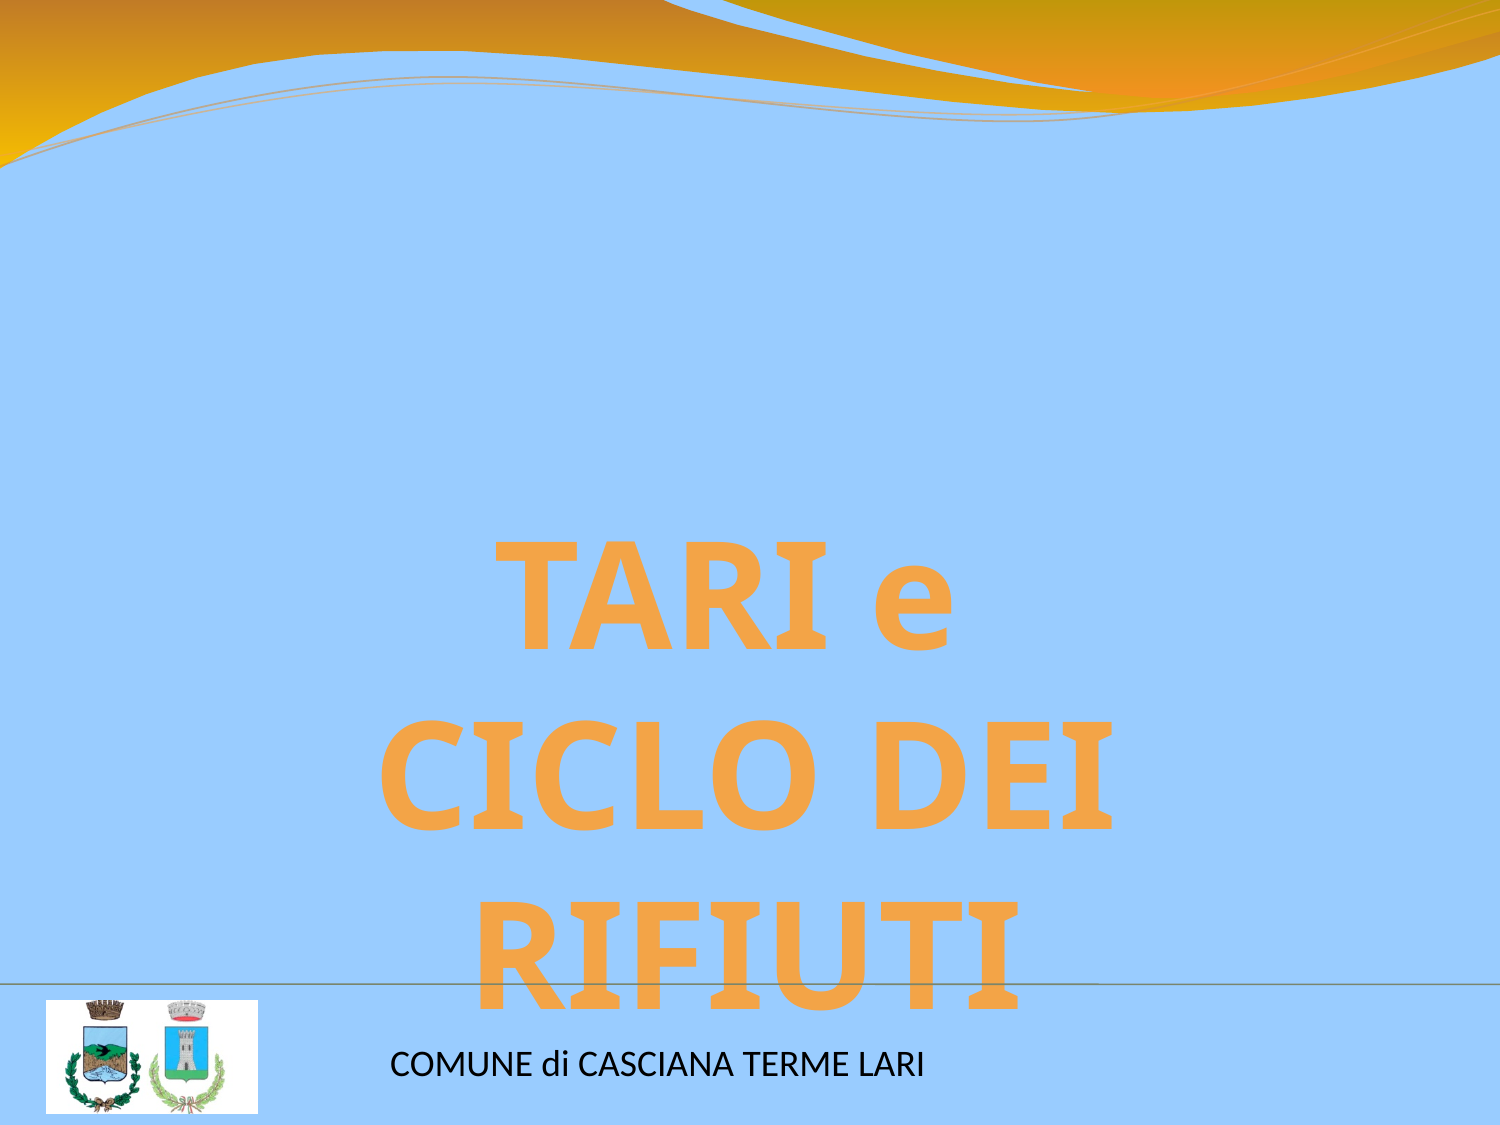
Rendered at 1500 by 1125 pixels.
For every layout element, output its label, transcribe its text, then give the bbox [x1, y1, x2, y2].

text_box COMUNE di CASCIANA TERME LARI [374, 1031, 1500, 1092]
title TARI e CICLO DEI RIFIUTI [70, 492, 1421, 680]
picture [46, 1000, 258, 1114]
